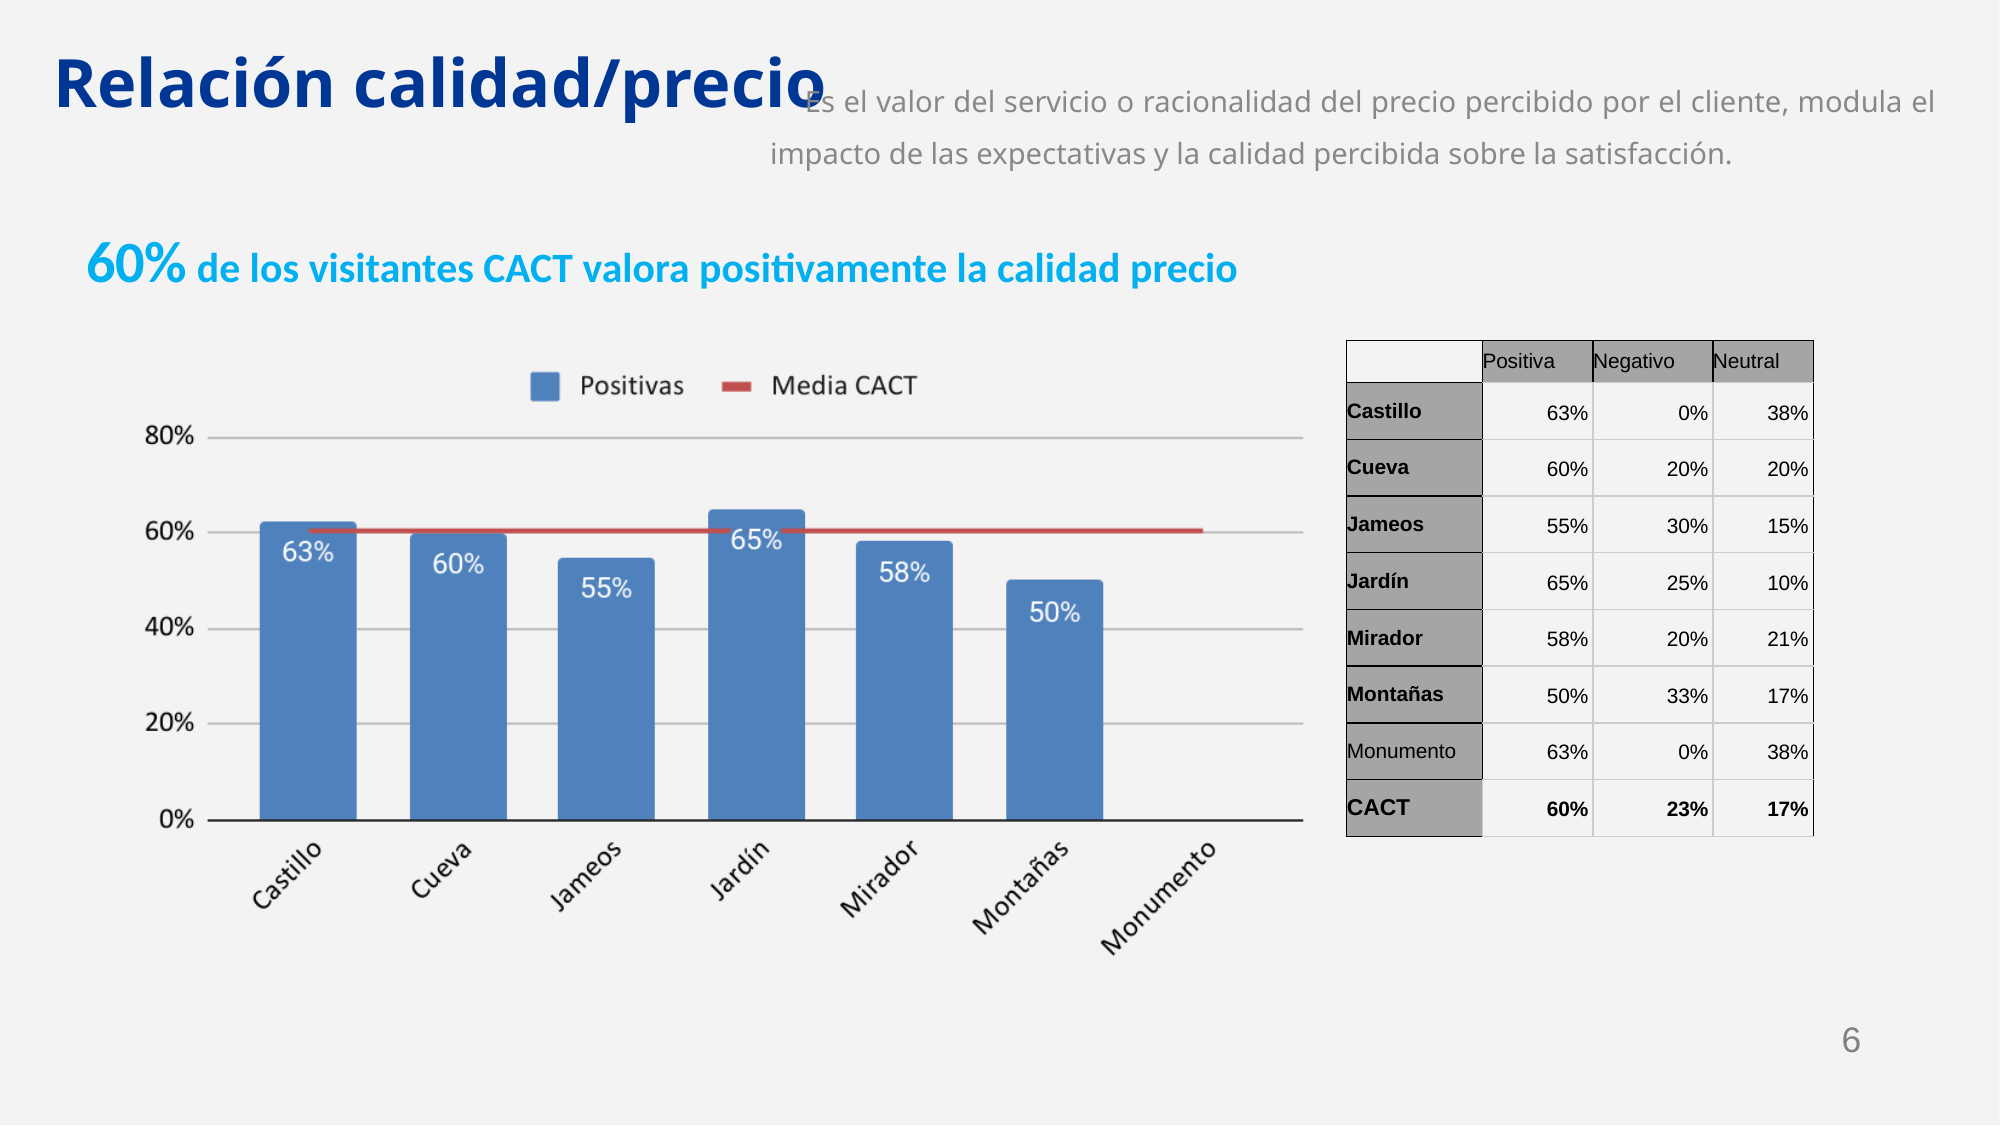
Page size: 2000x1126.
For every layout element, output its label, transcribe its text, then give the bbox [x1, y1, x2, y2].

table_cell 38% [1714, 383, 1813, 439]
table_cell 17% [1714, 780, 1813, 836]
table_cell Mirador [1347, 610, 1482, 665]
table_cell 65% [1483, 553, 1592, 609]
text_box Relación calidad/precio [53, 0, 1928, 121]
table_cell 0% [1594, 724, 1712, 779]
table_cell 63% [1483, 383, 1592, 439]
table_cell Monumento [1347, 724, 1482, 779]
table_cell 15% [1714, 497, 1813, 552]
table_cell 60% [1483, 780, 1592, 836]
table_cell 38% [1714, 724, 1813, 779]
table_cell Montañas [1347, 667, 1482, 722]
table_cell 33% [1594, 667, 1712, 722]
table_header Neutral [1714, 341, 1813, 382]
slide_number 1 [1412, 1008, 1880, 1069]
table_header Negativo [1594, 341, 1712, 382]
table_cell 20% [1594, 610, 1712, 665]
text_box 60% de los visitantes CACT valora positivamente la calidad precio [71, 199, 1377, 289]
table_cell 25% [1594, 553, 1712, 609]
table_cell 60% [1483, 440, 1592, 495]
picture [112, 340, 1336, 984]
table_cell 58% [1483, 610, 1592, 665]
table_cell 10% [1714, 553, 1813, 609]
table_header [1347, 341, 1482, 382]
table_cell Castillo [1347, 383, 1482, 439]
table_cell Jameos [1347, 497, 1482, 552]
table_cell 50% [1483, 667, 1592, 722]
table_cell 30% [1594, 497, 1712, 552]
table_cell Jardín [1347, 553, 1482, 609]
table_cell Cueva [1347, 440, 1482, 495]
table_cell 21% [1714, 610, 1813, 665]
table_cell 20% [1714, 440, 1813, 495]
table_cell CACT [1347, 780, 1482, 836]
table_cell 55% [1483, 497, 1592, 552]
table_cell 17% [1714, 667, 1813, 722]
table_cell 23% [1594, 780, 1712, 836]
text_box Es el valor del servicio o racionalidad del precio percibido por el cliente, modula el impacto de las expectativas y la calidad percibida sobre la satisfacción. [741, 35, 1965, 289]
table_header Positiva [1483, 341, 1592, 382]
table_cell 63% [1483, 724, 1592, 779]
table_cell 20% [1594, 440, 1712, 495]
table_cell 0% [1594, 383, 1712, 439]
